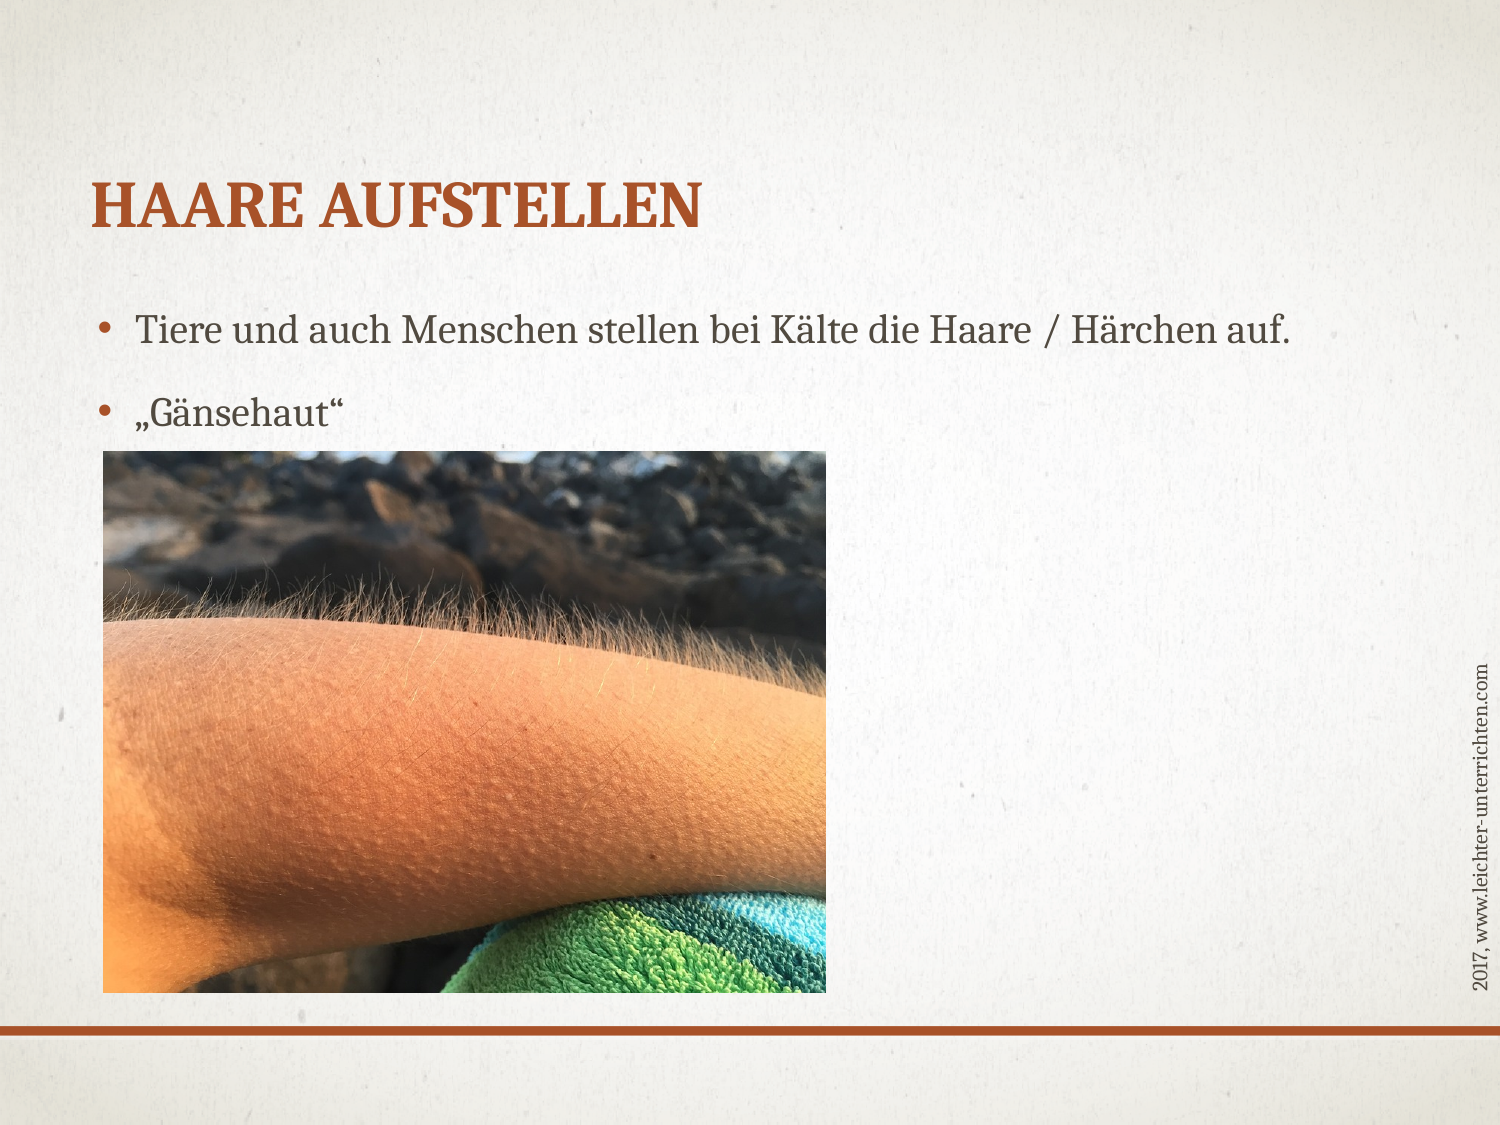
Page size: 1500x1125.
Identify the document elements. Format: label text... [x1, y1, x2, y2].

picture [0, 0, 1500, 1026]
list Tiere und auch Menschen stellen bei Kälte die Haare / Härchen auf. „Gänsehaut“ [75, 299, 1341, 975]
picture [0, 1036, 1500, 1125]
title Haare aufstellen [75, 62, 1341, 250]
